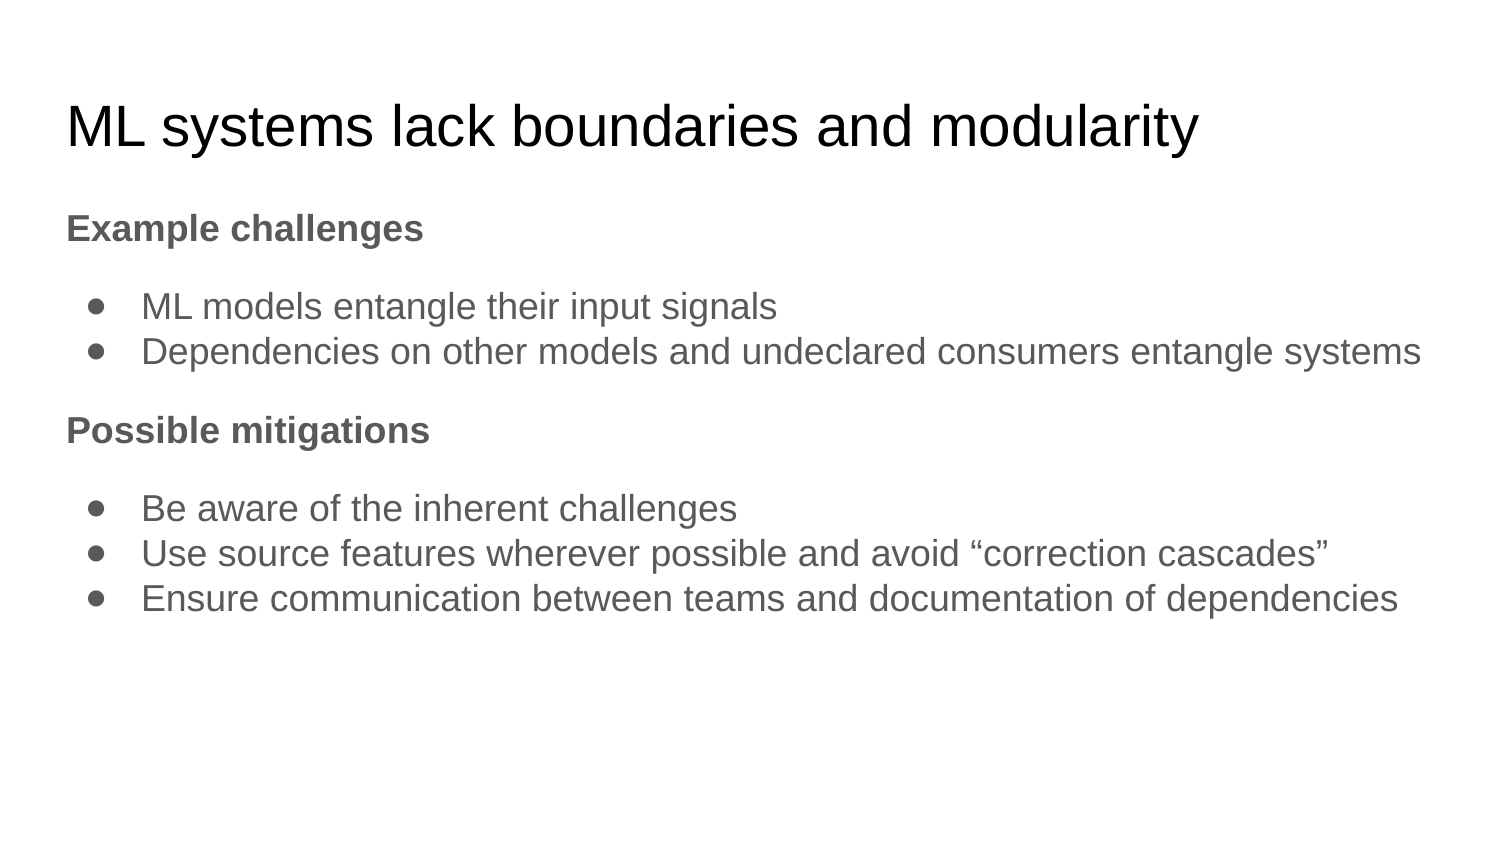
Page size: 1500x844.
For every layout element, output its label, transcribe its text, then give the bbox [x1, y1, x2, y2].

title ML systems lack boundaries and modularity [51, 72, 1449, 167]
list Example challenges ML models entangle their input signals Dependencies on other models and undeclared consumers entangle systems Possible mitigations Be aware of the inherent challenges Use source features wherever possible and avoid “correction cascades” Ensure communication between teams and documentation of dependencies [51, 189, 1449, 750]
